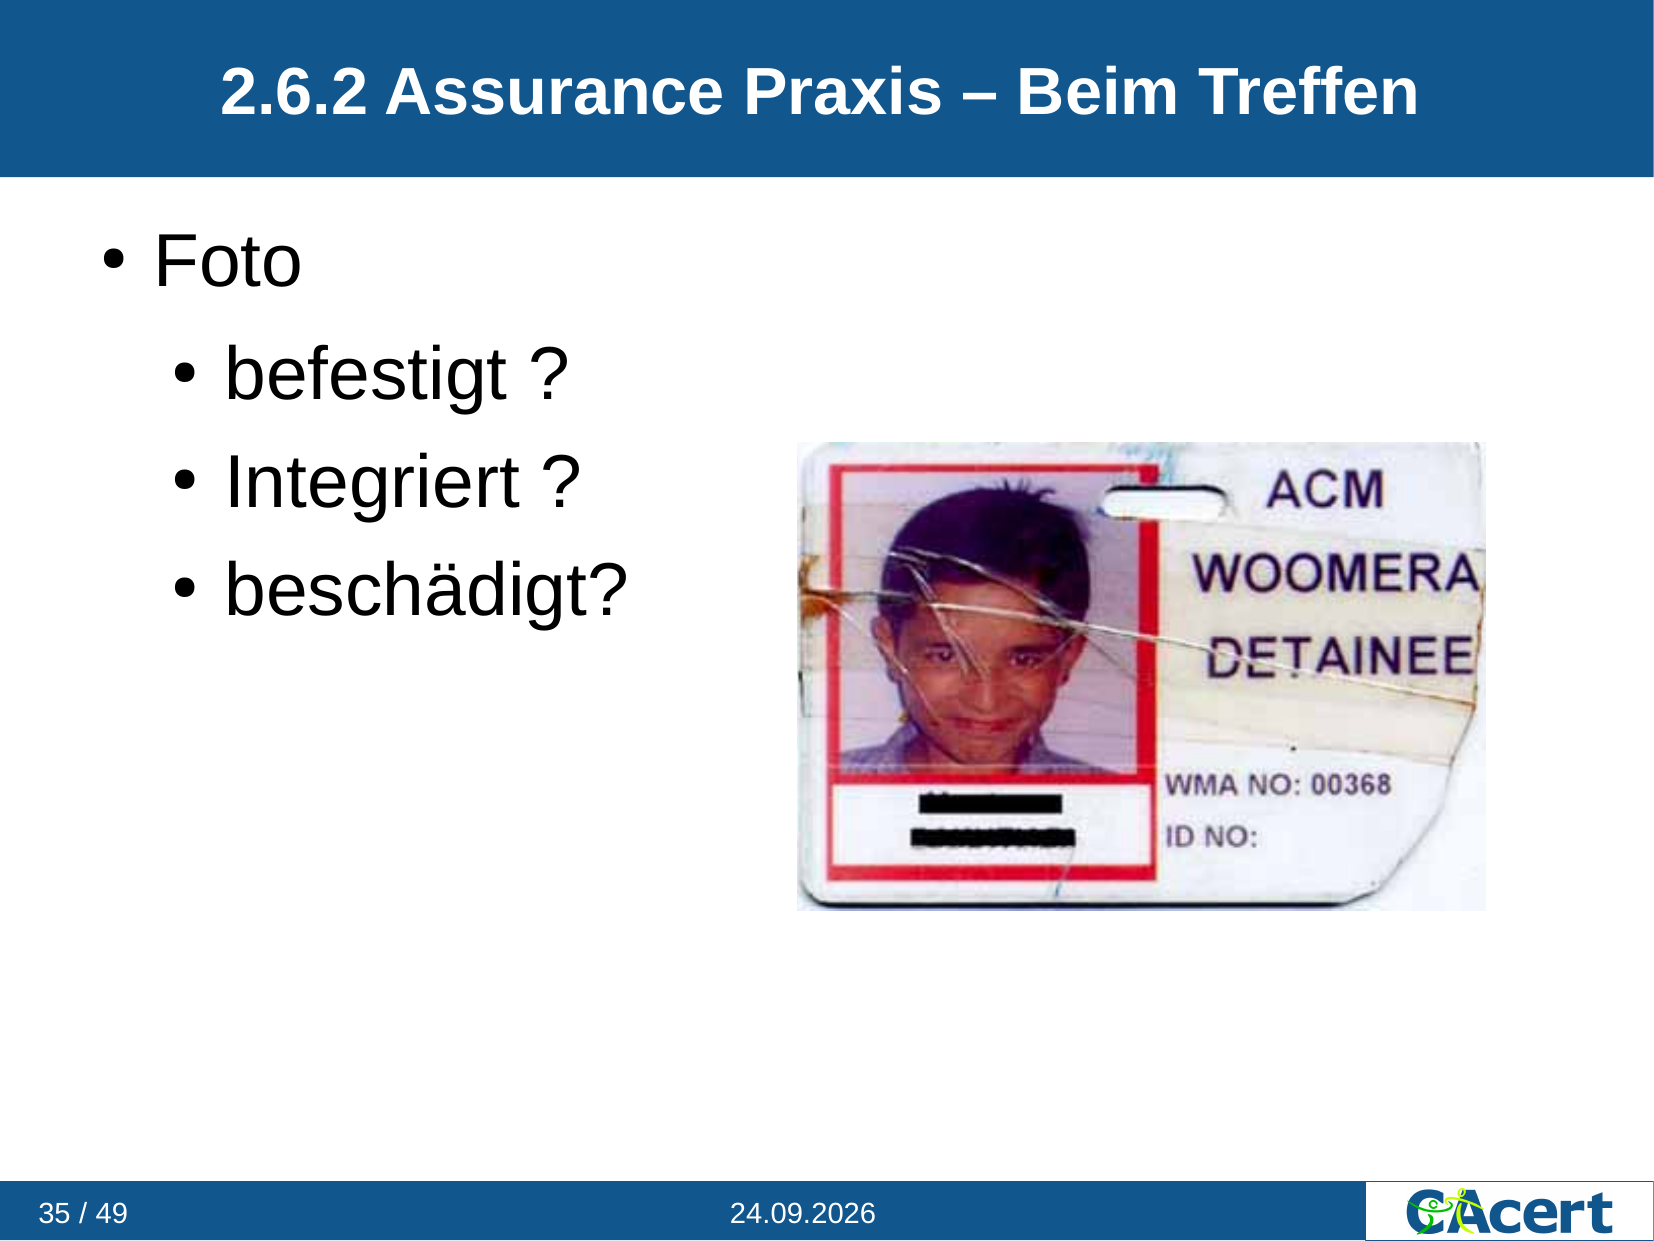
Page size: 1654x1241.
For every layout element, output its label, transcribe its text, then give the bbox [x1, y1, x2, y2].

picture [797, 442, 1486, 911]
title 2.6.2 Assurance Praxis – Beim Treffen [76, 17, 1565, 166]
list Foto befestigt ? Integriert ? beschädigt? [82, 218, 1571, 1091]
picture [1406, 1187, 1613, 1235]
